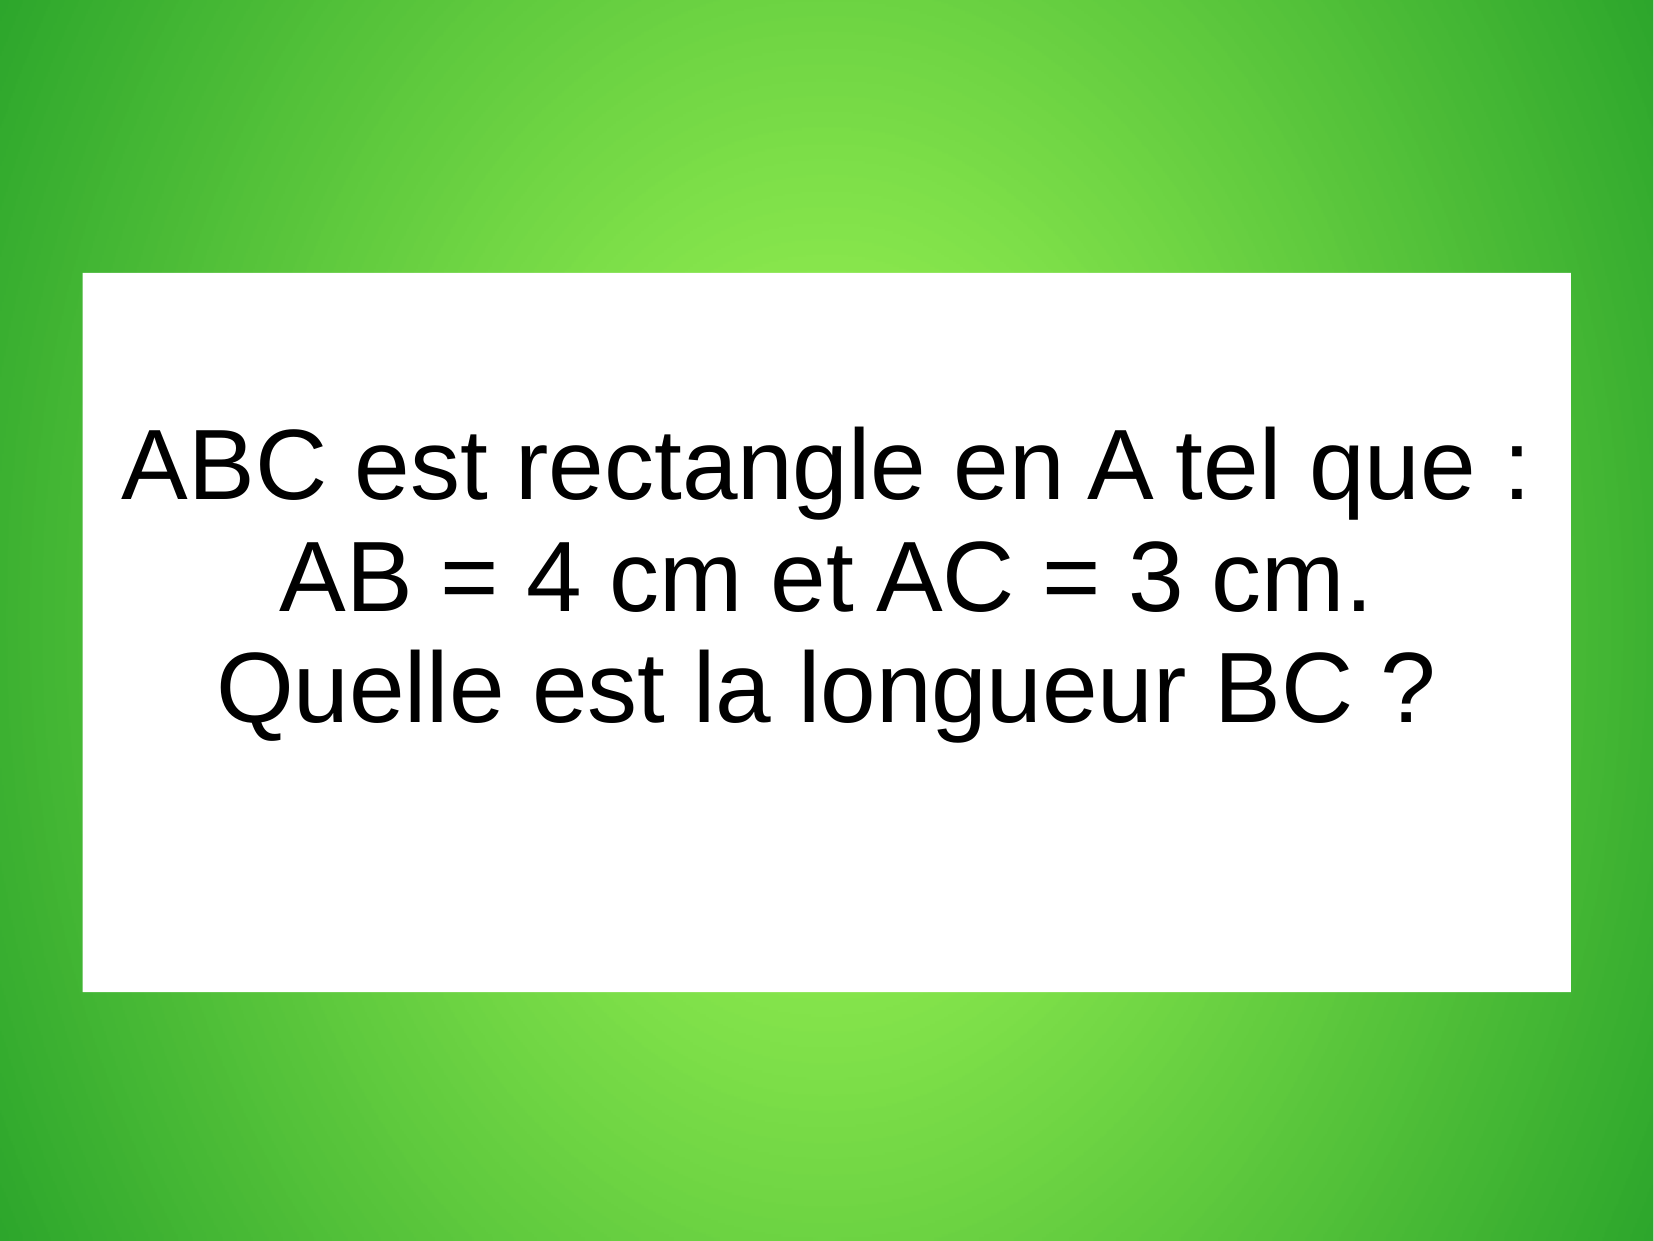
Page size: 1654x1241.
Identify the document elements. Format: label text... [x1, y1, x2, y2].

picture [0, 0, 1654, 1241]
text_box ABC est rectangle en A tel que : AB = 4 cm et AC = 3 cm. Quelle est la longueur BC ? [82, 272, 1571, 993]
